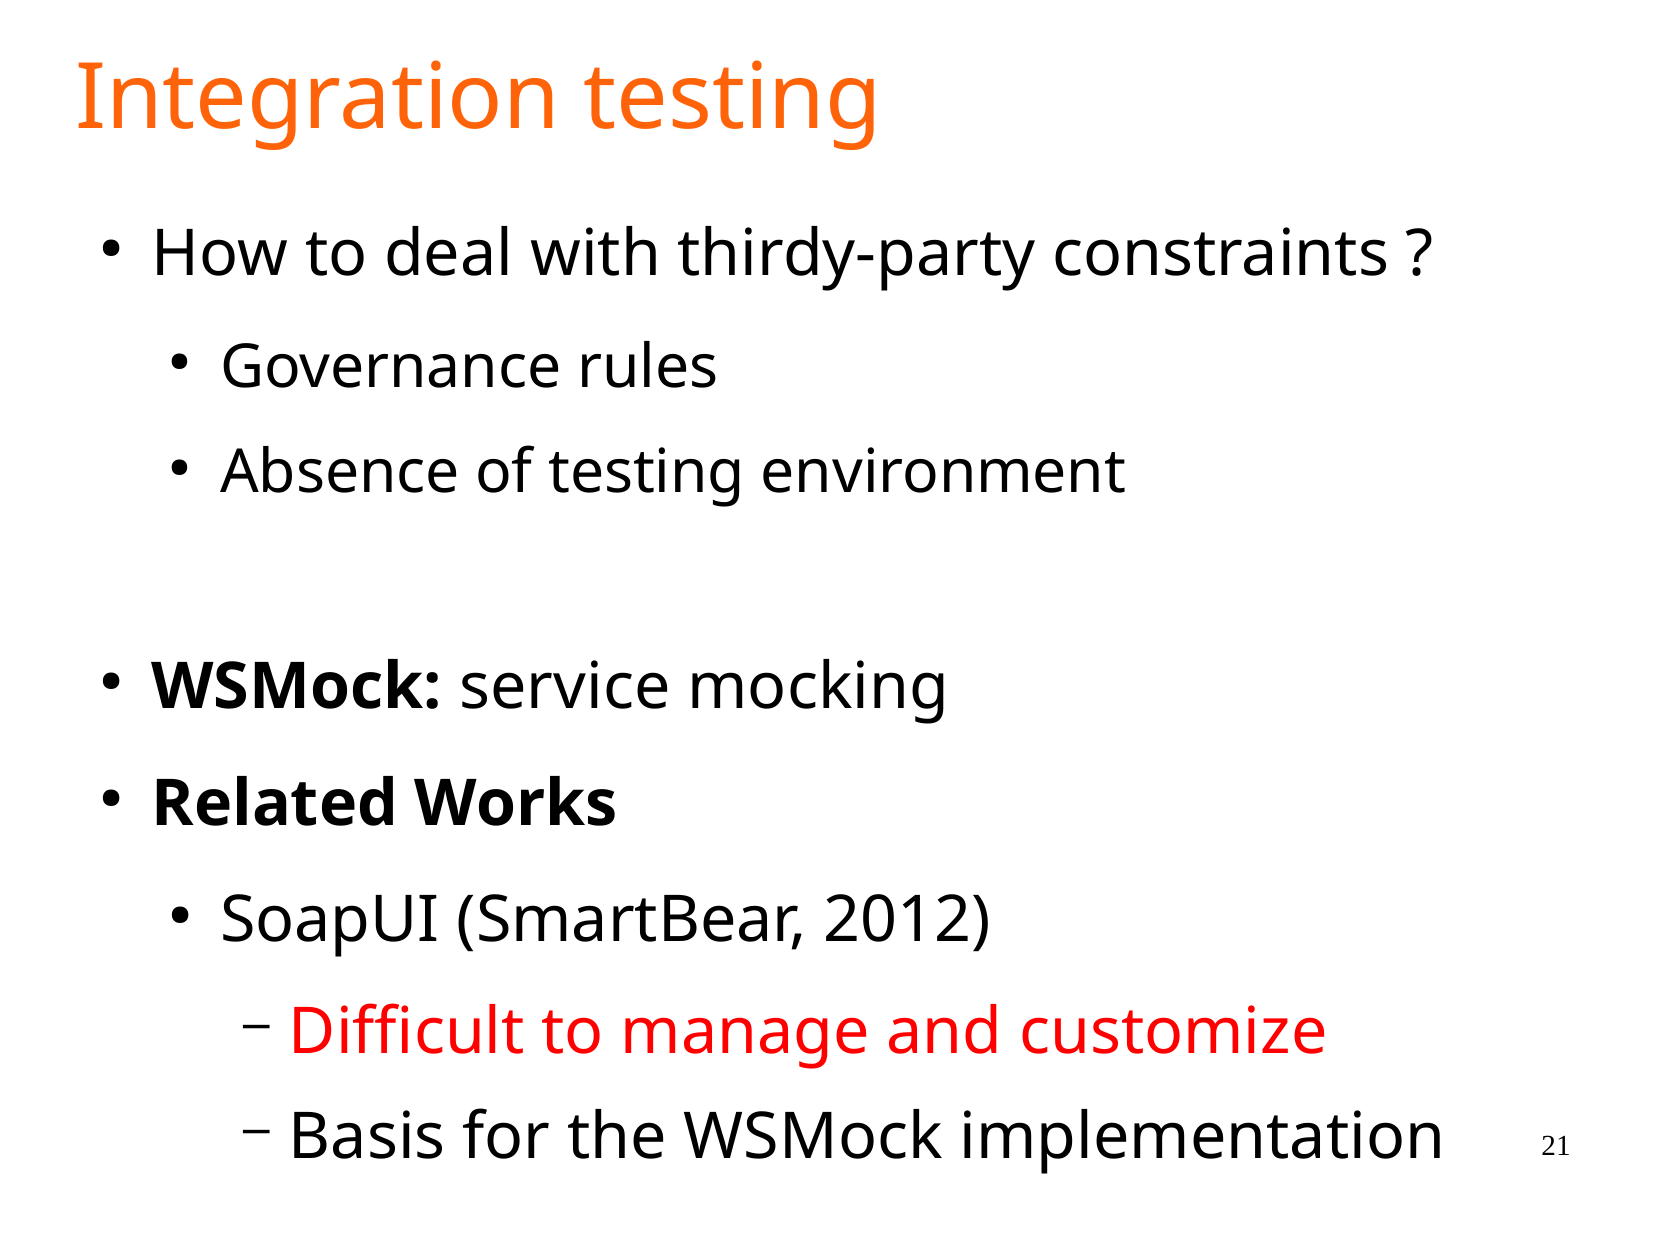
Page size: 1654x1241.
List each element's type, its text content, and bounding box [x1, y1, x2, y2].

list How to deal with thirdy-party constraints ? Governance rules Absence of testing environment WSMock: service mocking Related Works SoapUI (SmartBear, 2012) Difficult to manage and customize Basis for the WSMock implementation [82, 205, 1576, 1182]
title Integration testing [75, 0, 1564, 186]
